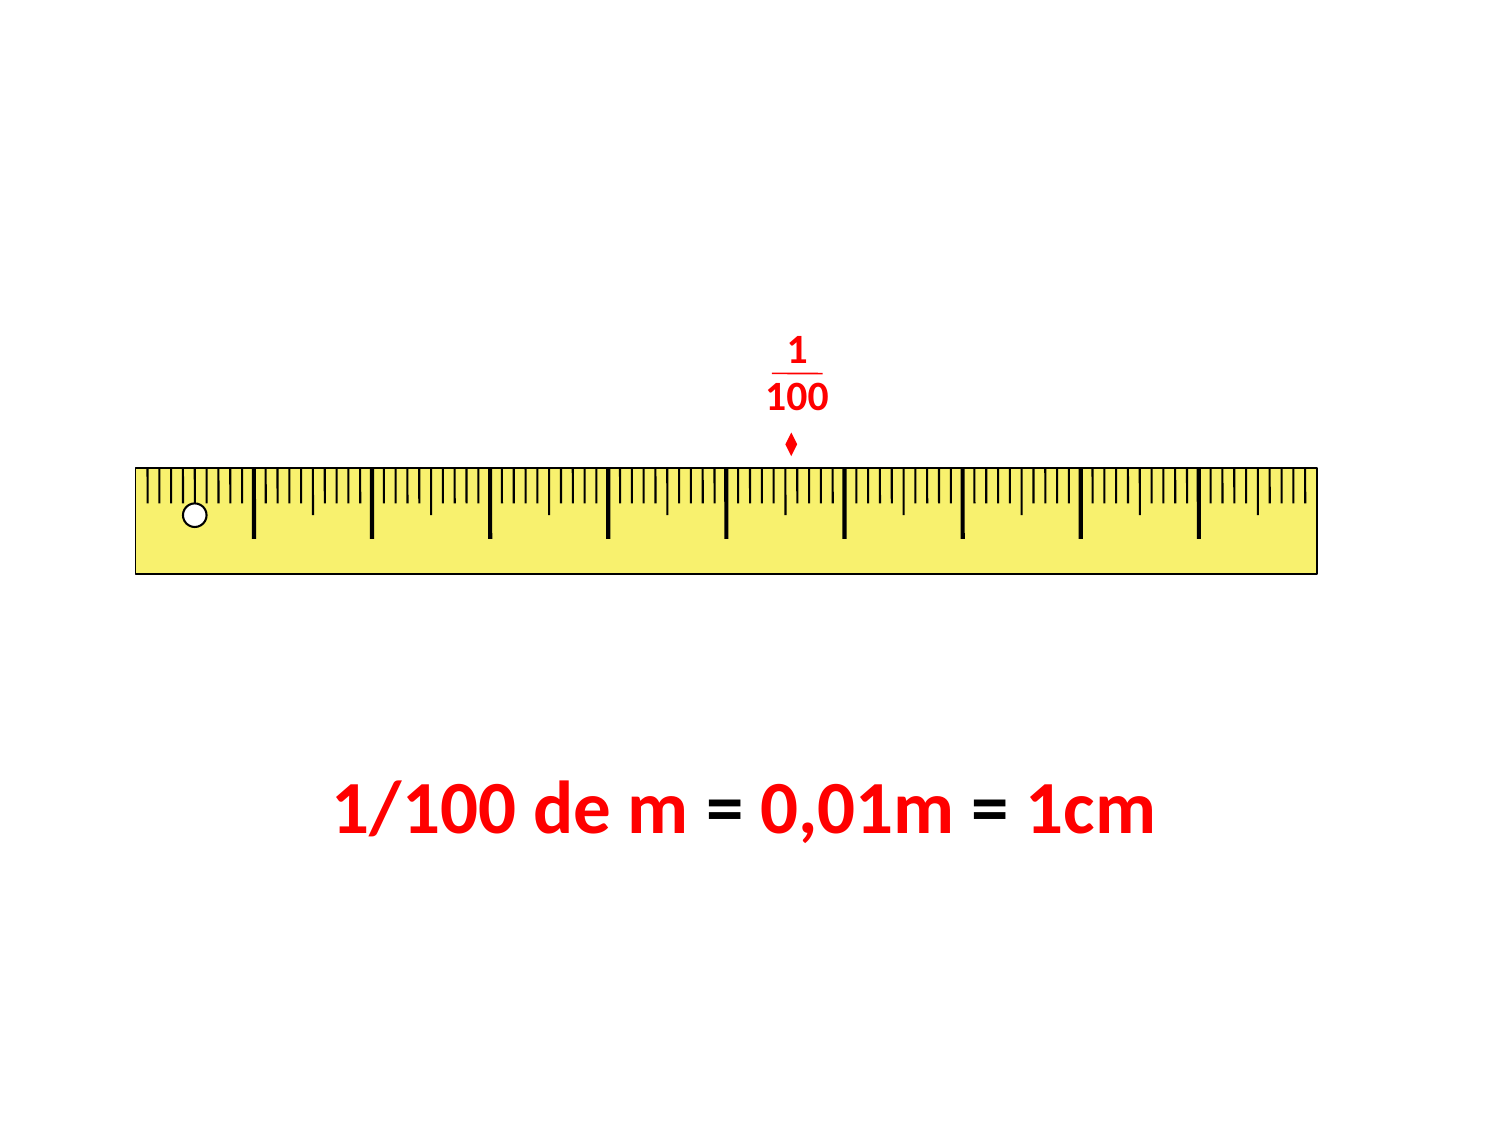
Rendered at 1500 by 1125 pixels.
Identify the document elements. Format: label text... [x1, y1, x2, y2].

text_box [785, 432, 798, 457]
text_box 1/100 de m = 0,01m = 1cm [64, 751, 1424, 857]
text_box [135, 467, 1317, 575]
text_box 1 [755, 314, 840, 361]
text_box 100 [738, 361, 857, 427]
